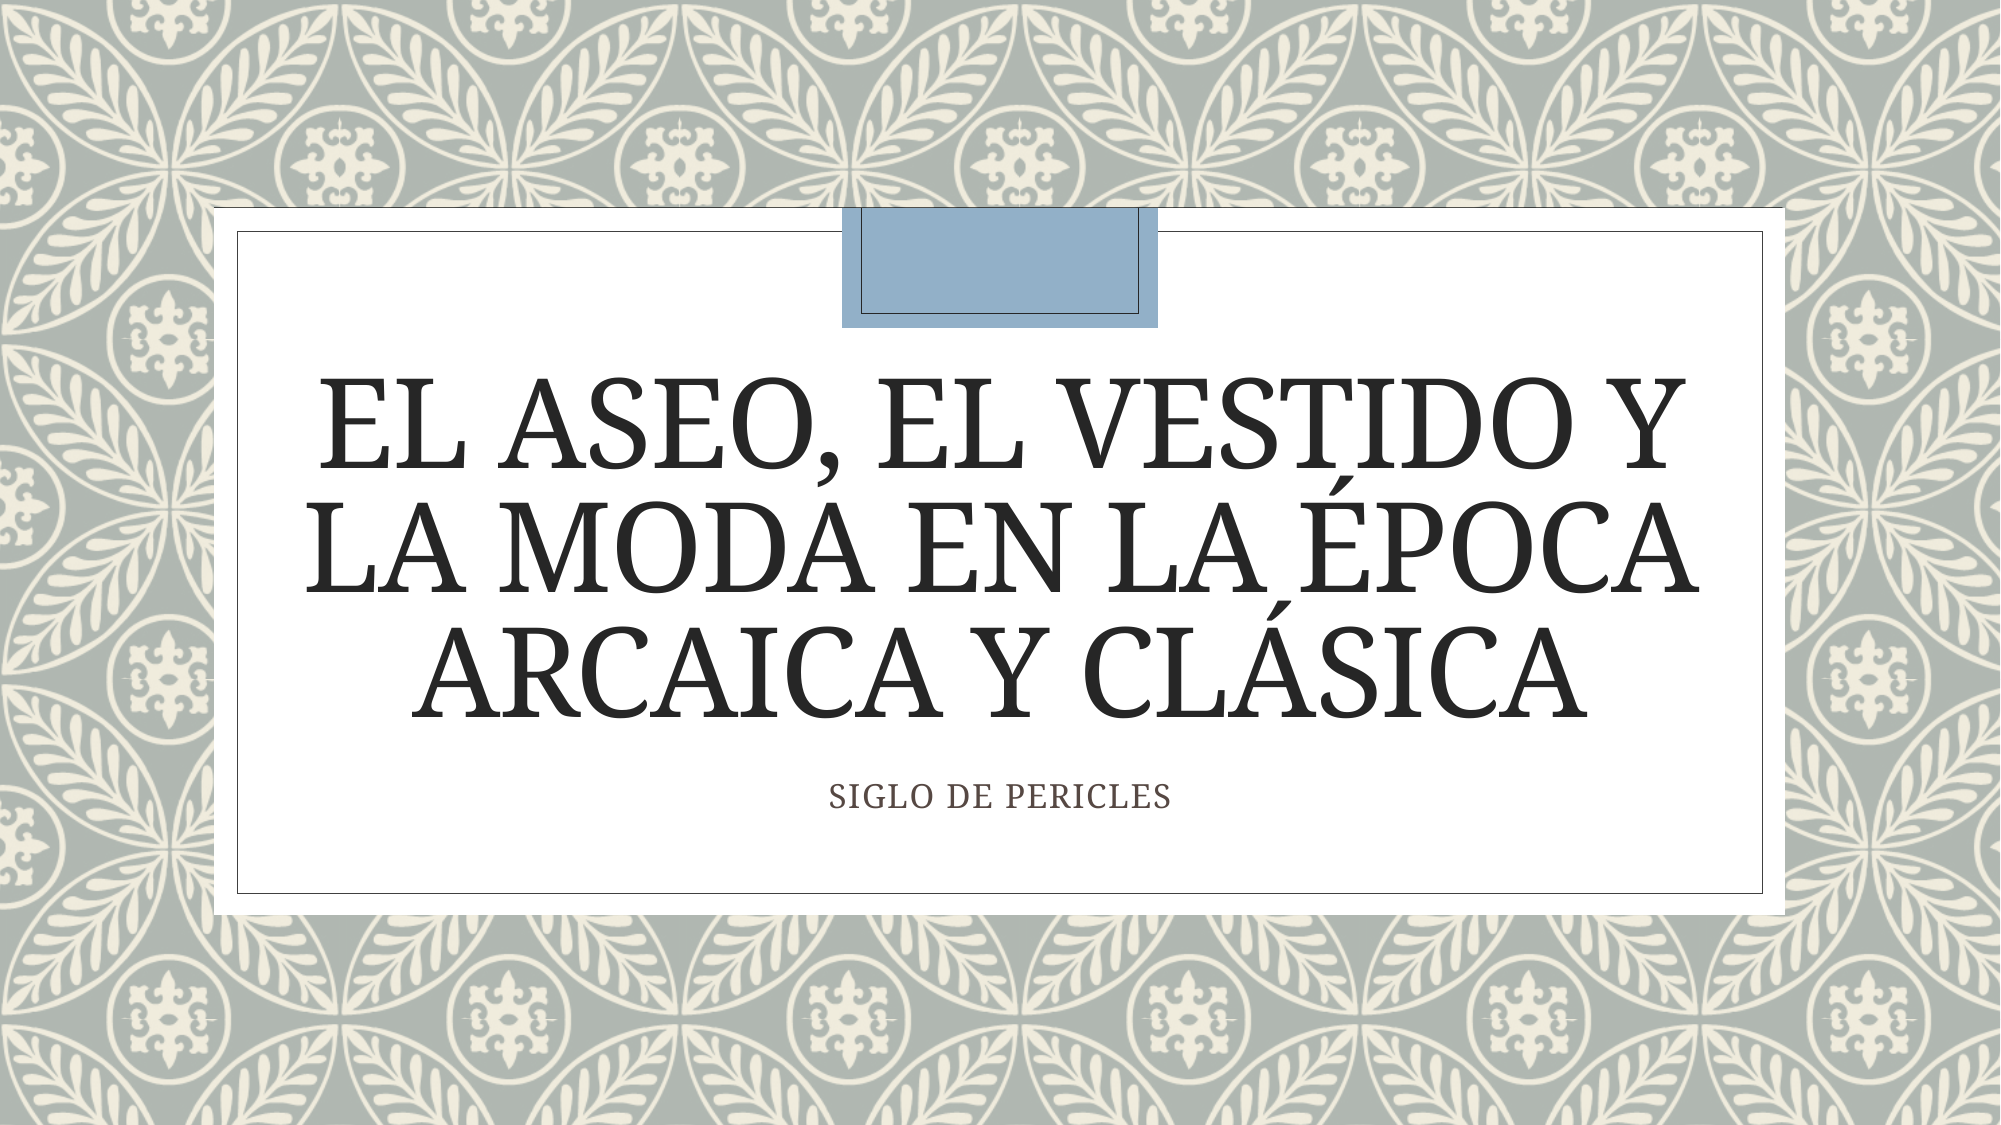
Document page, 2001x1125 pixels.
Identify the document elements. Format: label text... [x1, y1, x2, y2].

title El aseo, el vestido y la moda en la época arcaica y clásica [256, 343, 1744, 768]
subtitle SIGLO DE PERICLES [256, 768, 1745, 844]
